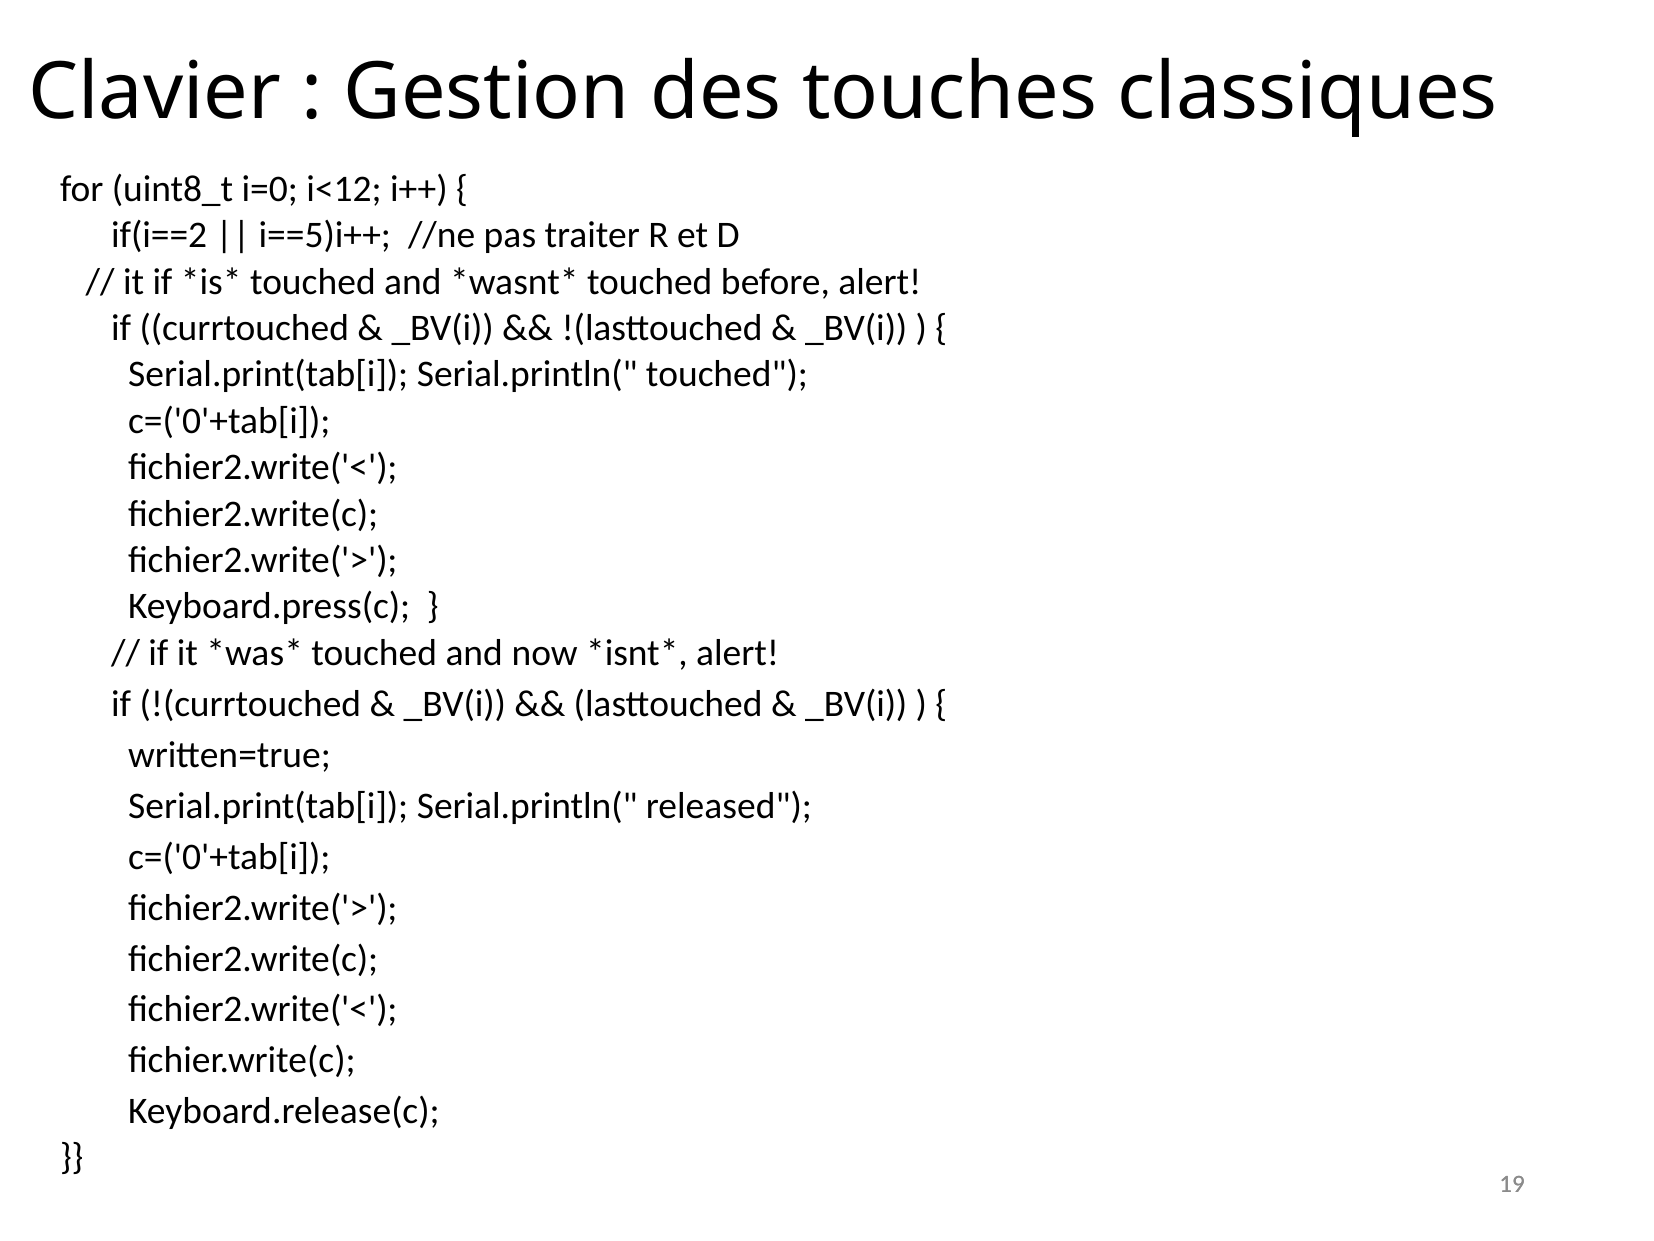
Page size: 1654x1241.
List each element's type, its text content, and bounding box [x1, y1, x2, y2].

title Clavier : Gestion des touches classiques [13, 24, 1654, 162]
list for (uint8_t i=0; i<12; i++) { if(i==2 || i==5)i++; //ne pas traiter R et D // it if *is* touched and *wasnt* touched before, alert! if ((currtouched & _BV(i)) && !(lasttouched & _BV(i)) ) { Serial.print(tab[i]); Serial.println(" touched"); c=('0'+tab[i]); fichier2.write('<'); fichier2.write(c); fichier2.write('>'); Keyboard.press(c); } // if it *was* touched and now *isnt*, alert! if (!(currtouched & _BV(i)) && (lasttouched & _BV(i)) ) { written=true; Serial.print(tab[i]); Serial.println(" released"); c=('0'+tab[i]); fichier2.write('>'); fichier2.write(c); fichier2.write('<'); fichier.write(c); Keyboard.release(c); }} [45, 161, 1453, 1217]
slide_number <numéro> [1167, 1149, 1540, 1216]
